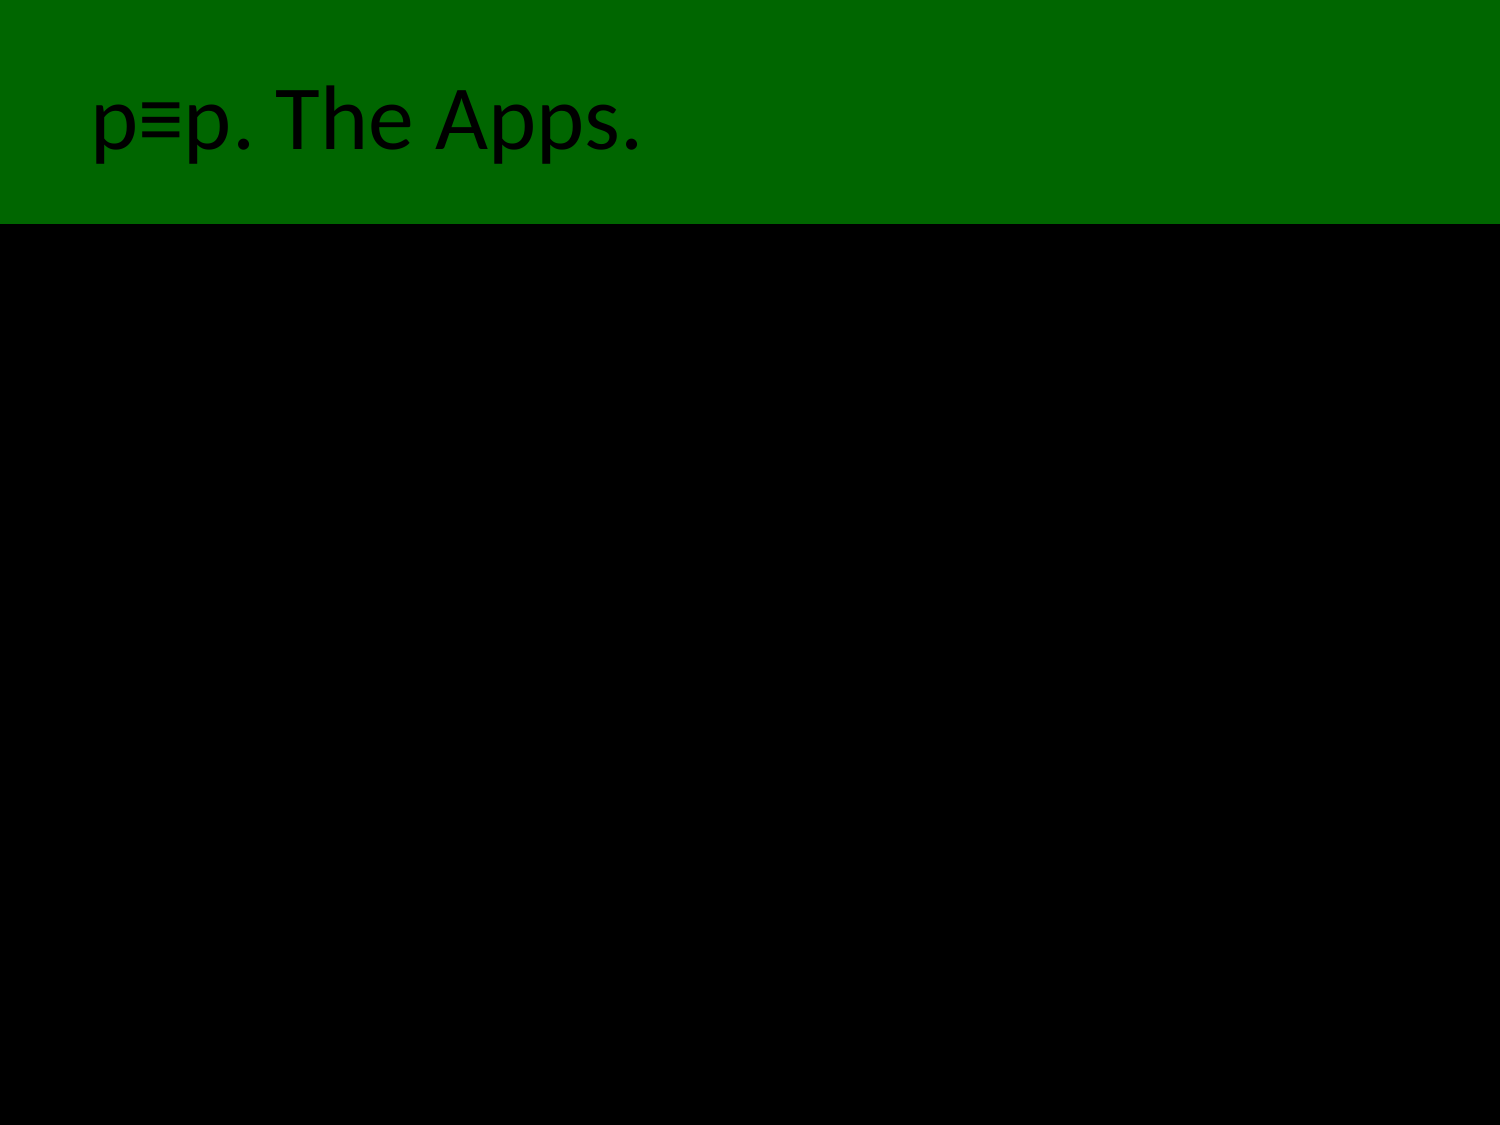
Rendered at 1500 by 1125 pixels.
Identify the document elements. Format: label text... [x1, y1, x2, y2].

text_box [0, 224, 1500, 1125]
title p≡p. The Apps. [0, 0, 1500, 224]
